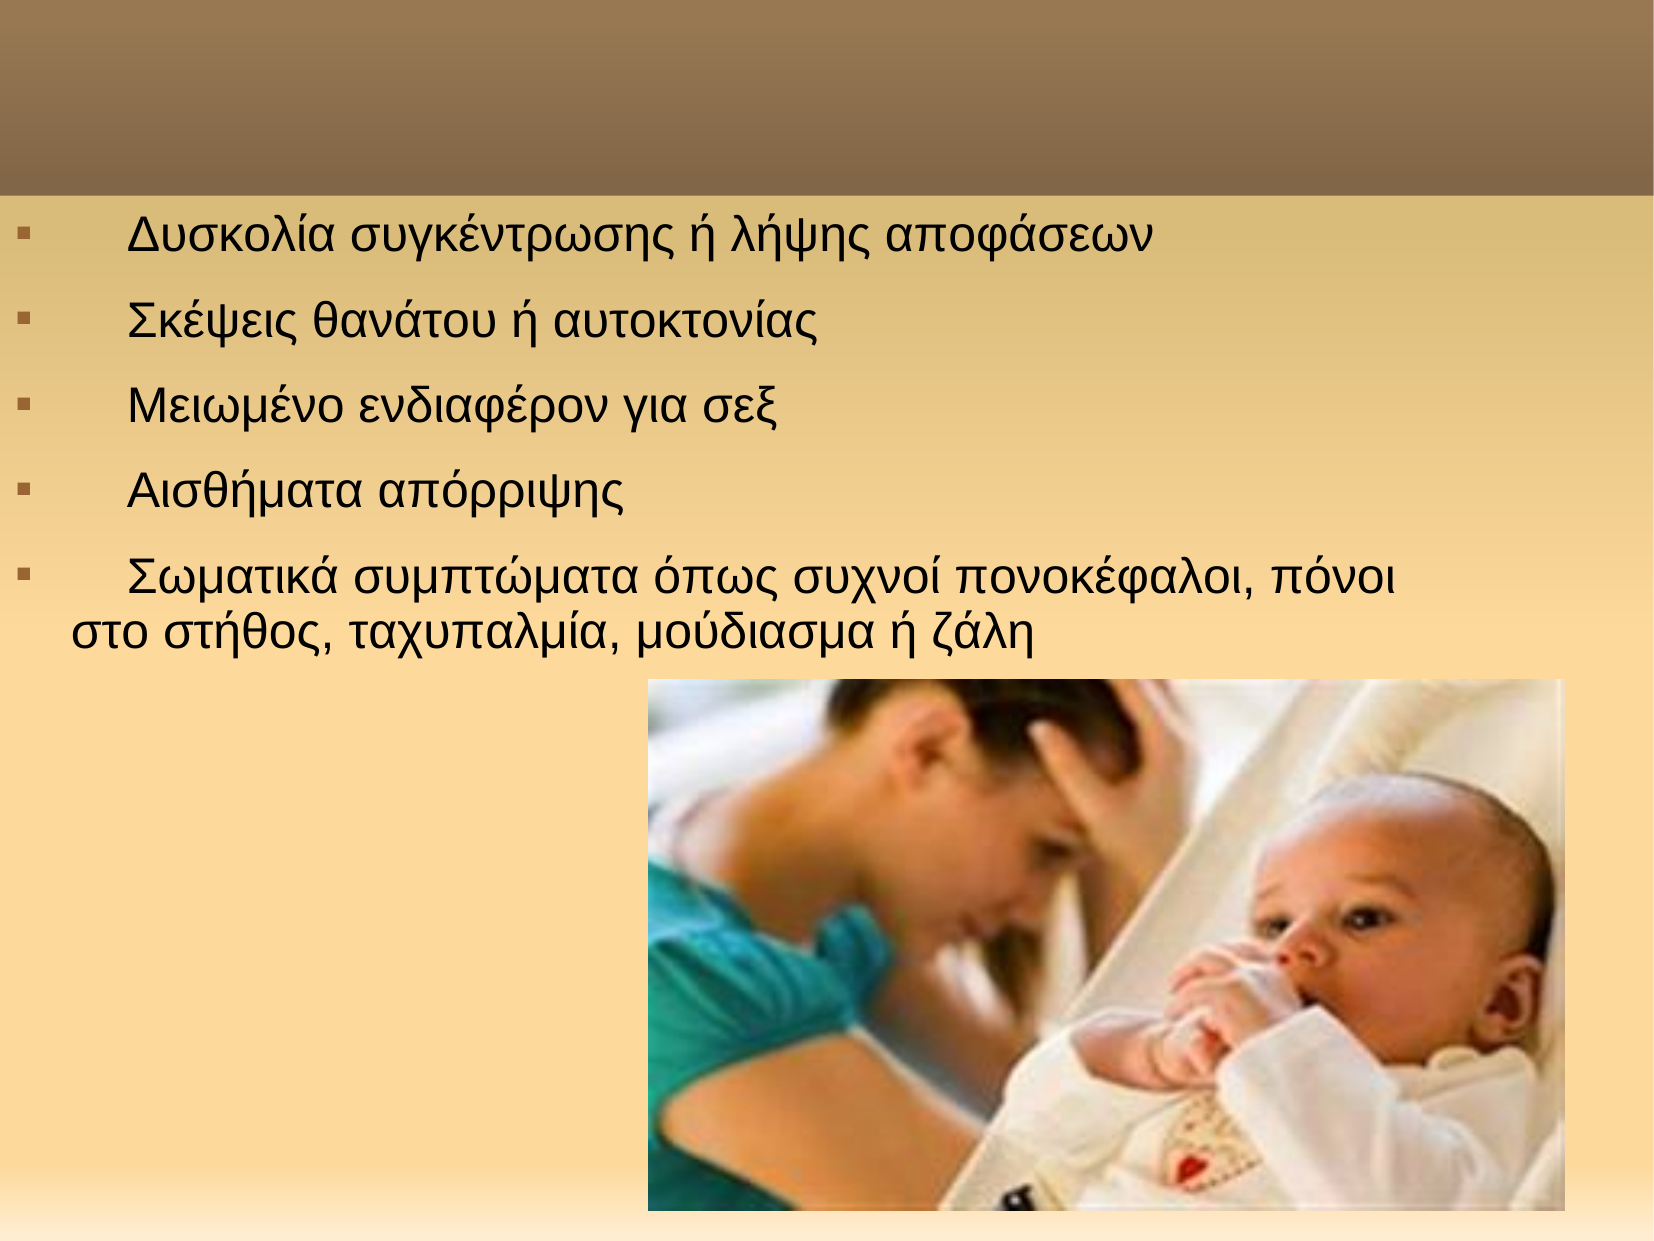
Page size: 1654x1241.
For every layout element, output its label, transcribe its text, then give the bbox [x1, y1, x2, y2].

list Δυσκολία συγκέντρωσης ή λήψης αποφάσεων Σκέψεις θανάτου ή αυτοκτονίας Μειωμένο ενδιαφέρον για σεξ Αισθήματα απόρριψης Σωματικά συμπτώματα όπως συχνοί πονοκέφαλοι, πόνοι στο στήθος, ταχυπαλμία, μούδιασμα ή ζάλη [0, 206, 1489, 1026]
picture [0, 0, 1654, 1241]
